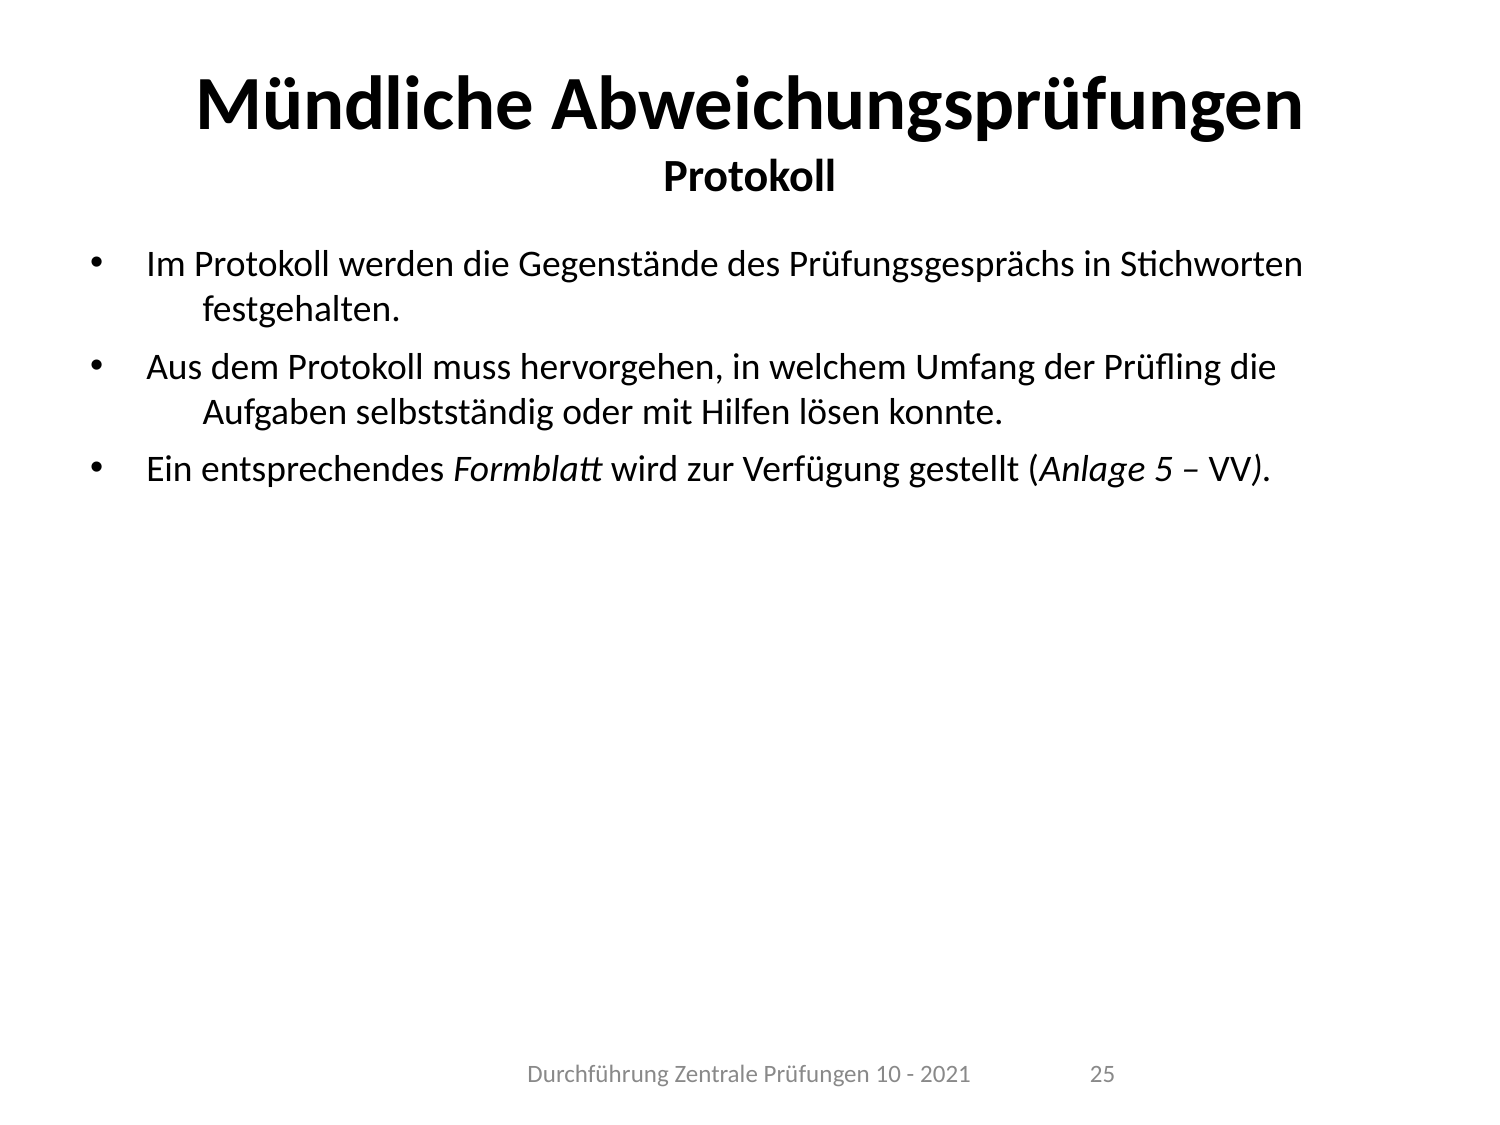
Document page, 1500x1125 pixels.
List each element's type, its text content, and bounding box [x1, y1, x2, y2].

list Im Protokoll werden die Gegenstände des Prüfungsgesprächs in Stichworten festgehalten. Aus dem Protokoll muss hervorgehen, in welchem Umfang der Prüfling die Aufgaben selbstständig oder mit Hilfen lösen konnte. Ein entsprechendes Formblatt wird zur Verfügung gestellt (Anlage 5 – VV). [75, 231, 1426, 1005]
text_box 25 [1074, 1042, 1426, 1103]
text_box Durchführung Zentrale Prüfungen 10 - 2021 [512, 1042, 988, 1103]
title Mündliche Abweichungsprüfungen Protokoll [75, 45, 1426, 209]
